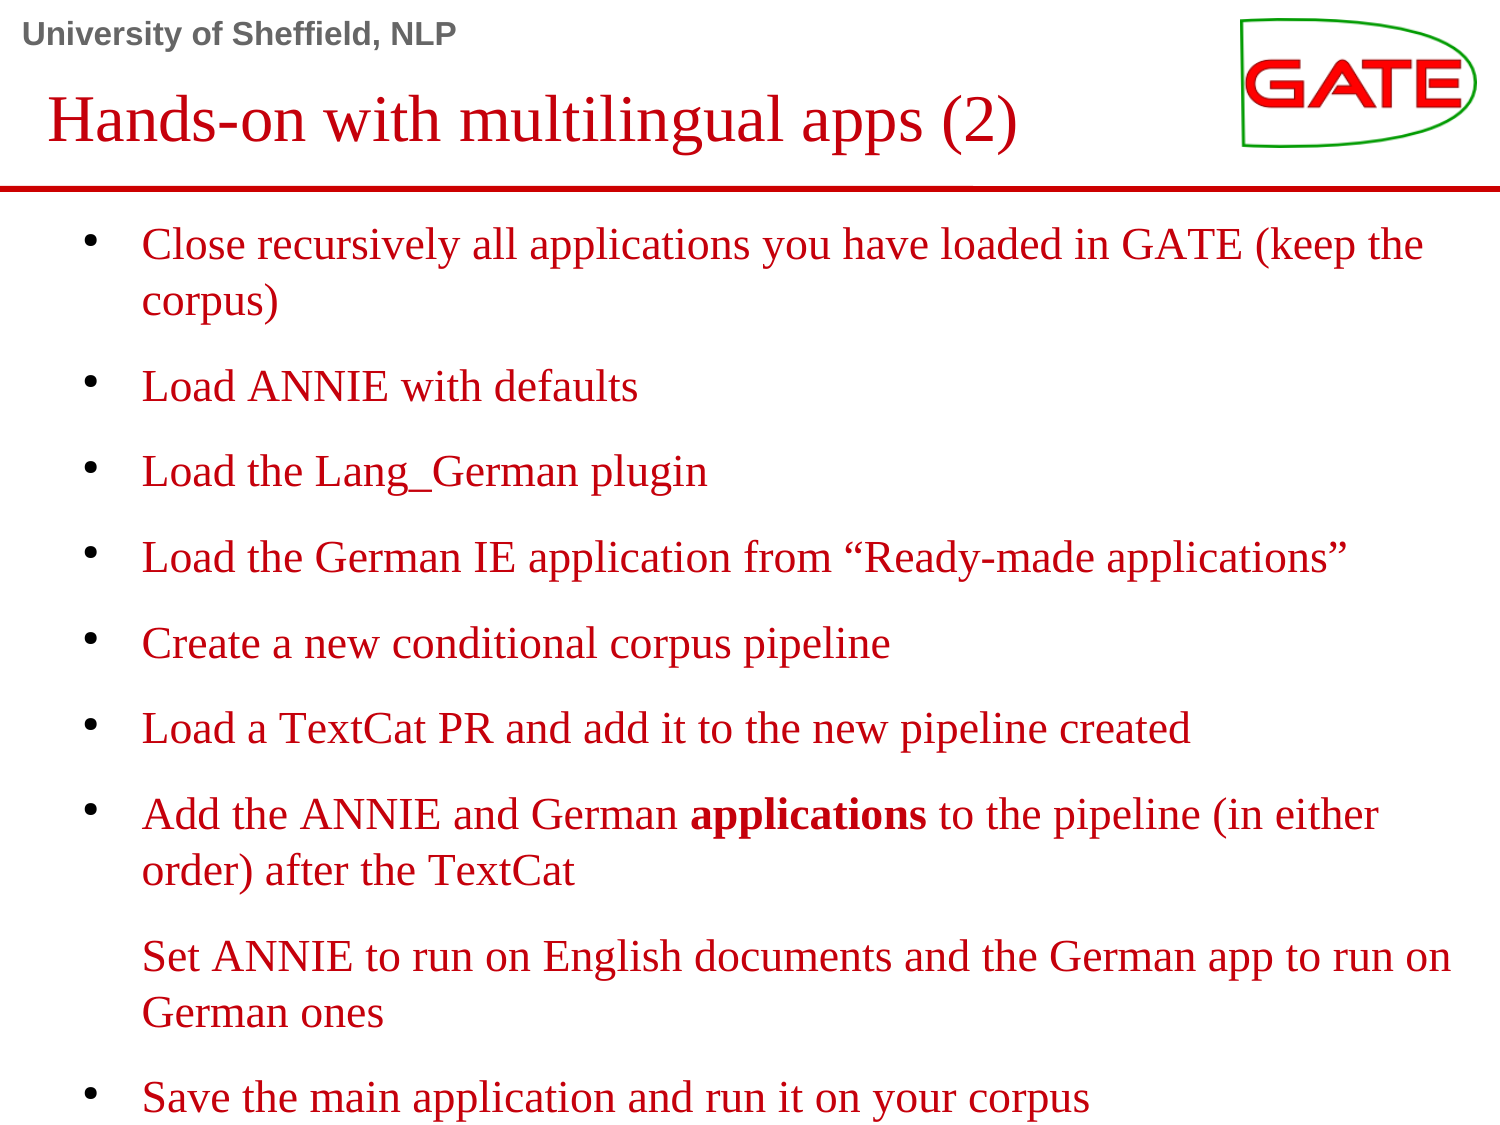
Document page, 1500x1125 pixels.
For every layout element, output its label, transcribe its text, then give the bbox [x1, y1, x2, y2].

list Close recursively all applications you have loaded in GATE (keep the corpus) Load ANNIE with defaults Load the Lang_German plugin Load the German IE application from “Ready-made applications” Create a new conditional corpus pipeline Load a TextCat PR and add it to the new pipeline created Add the ANNIE and German applications to the pipeline (in either order) after the TextCat Set ANNIE to run on English documents and the German app to run on German ones Save the main application and run it on your corpus [82, 212, 1465, 1063]
title Hands-on with multilingual apps (2) [47, 59, 1241, 180]
picture [1240, 18, 1477, 148]
